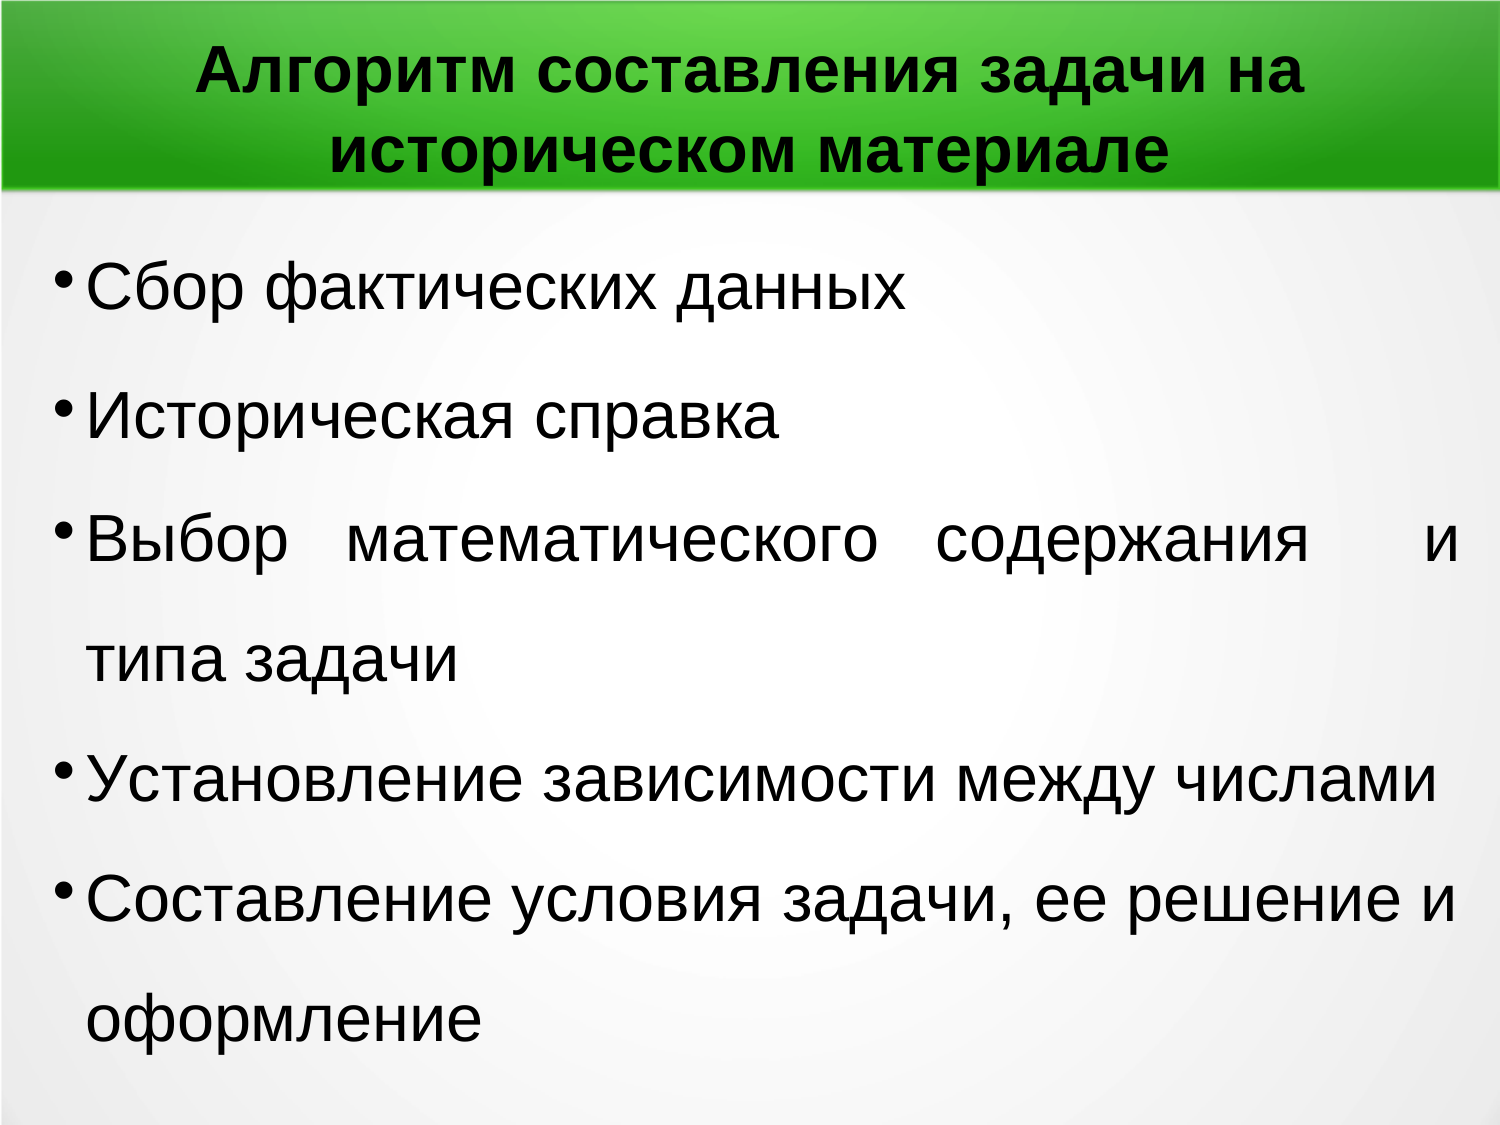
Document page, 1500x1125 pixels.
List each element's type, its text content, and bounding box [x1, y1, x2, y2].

text_box Алгоритм составления задачи на историческом материале [75, 11, 1425, 106]
picture [0, 0, 1500, 1125]
text_box Сбор фактических данных Историческая справка Выбор математического содержания и типа задачи Установление зависимости между числами Составление условия задачи, ее решение и оформление [35, 106, 1477, 1125]
